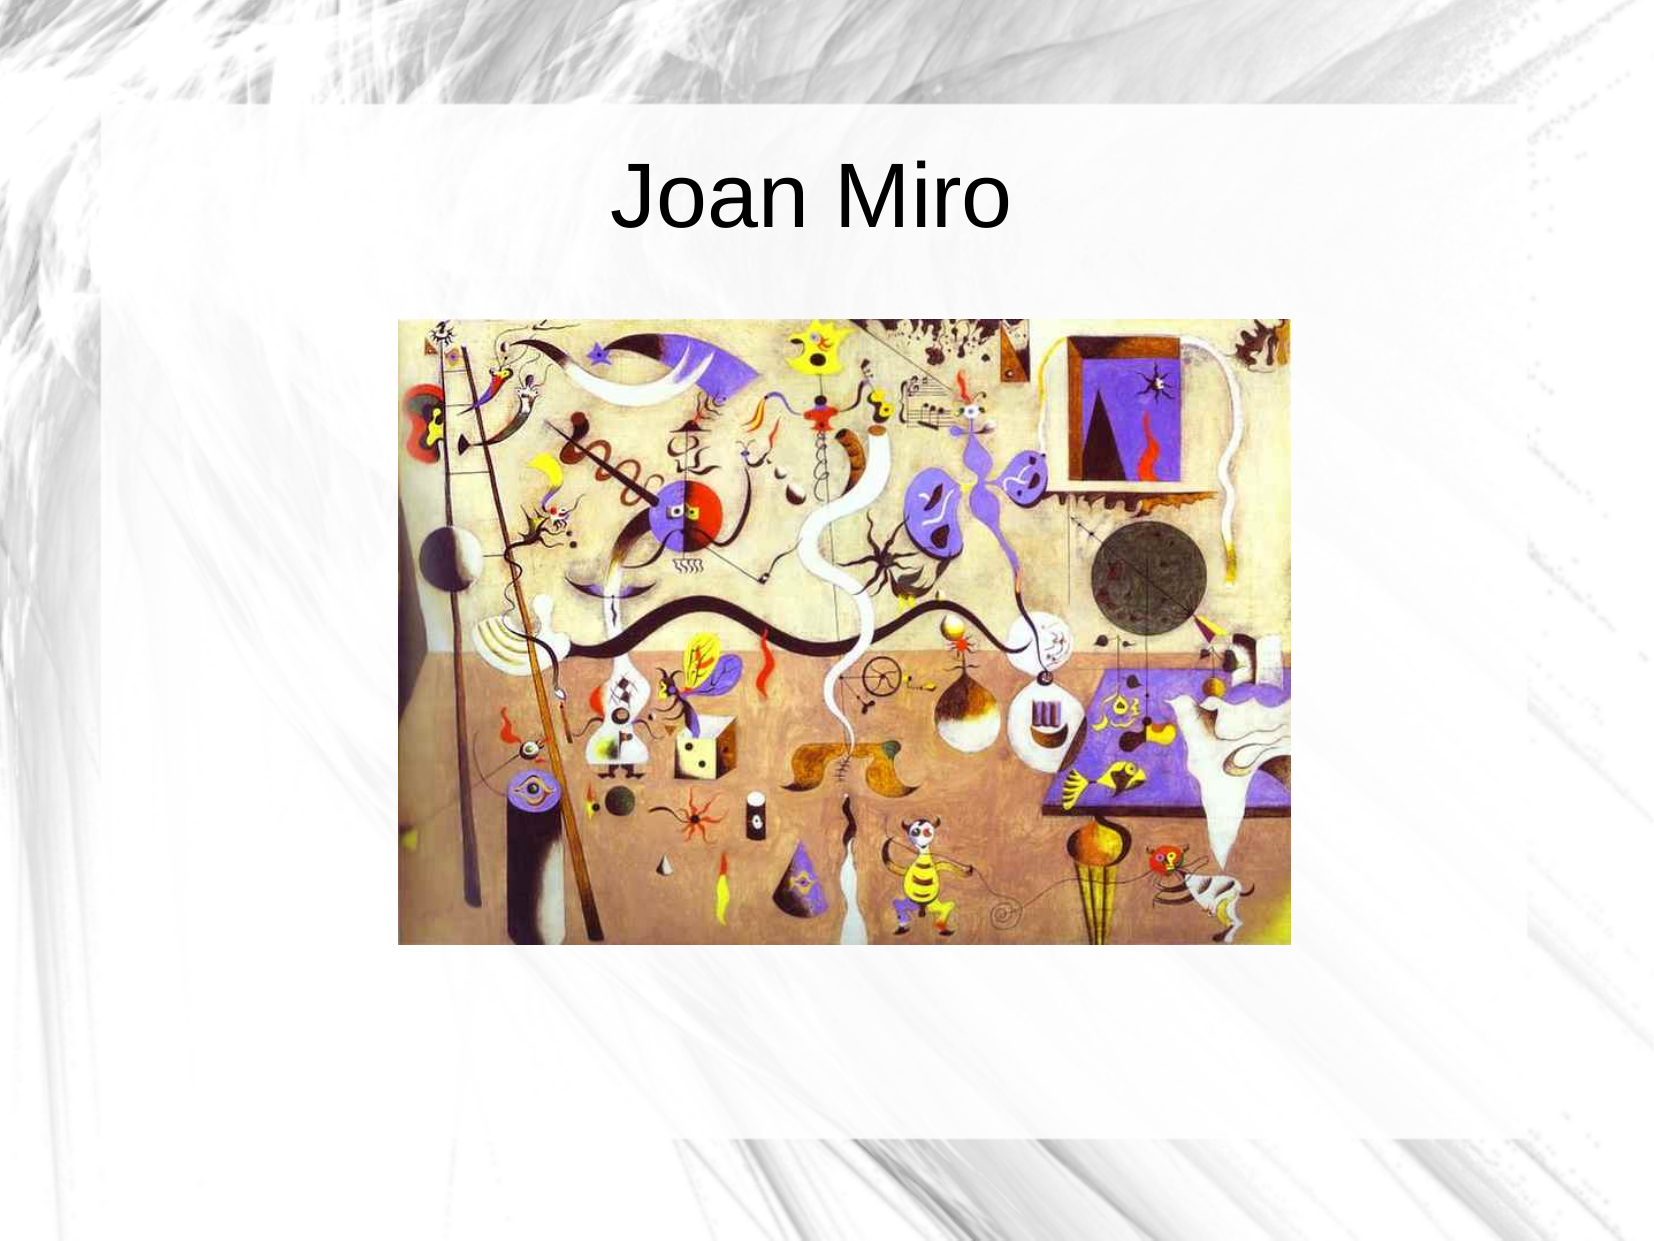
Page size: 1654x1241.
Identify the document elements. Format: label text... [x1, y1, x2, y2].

title Joan Miro [118, 112, 1506, 281]
picture [0, 0, 1654, 1241]
